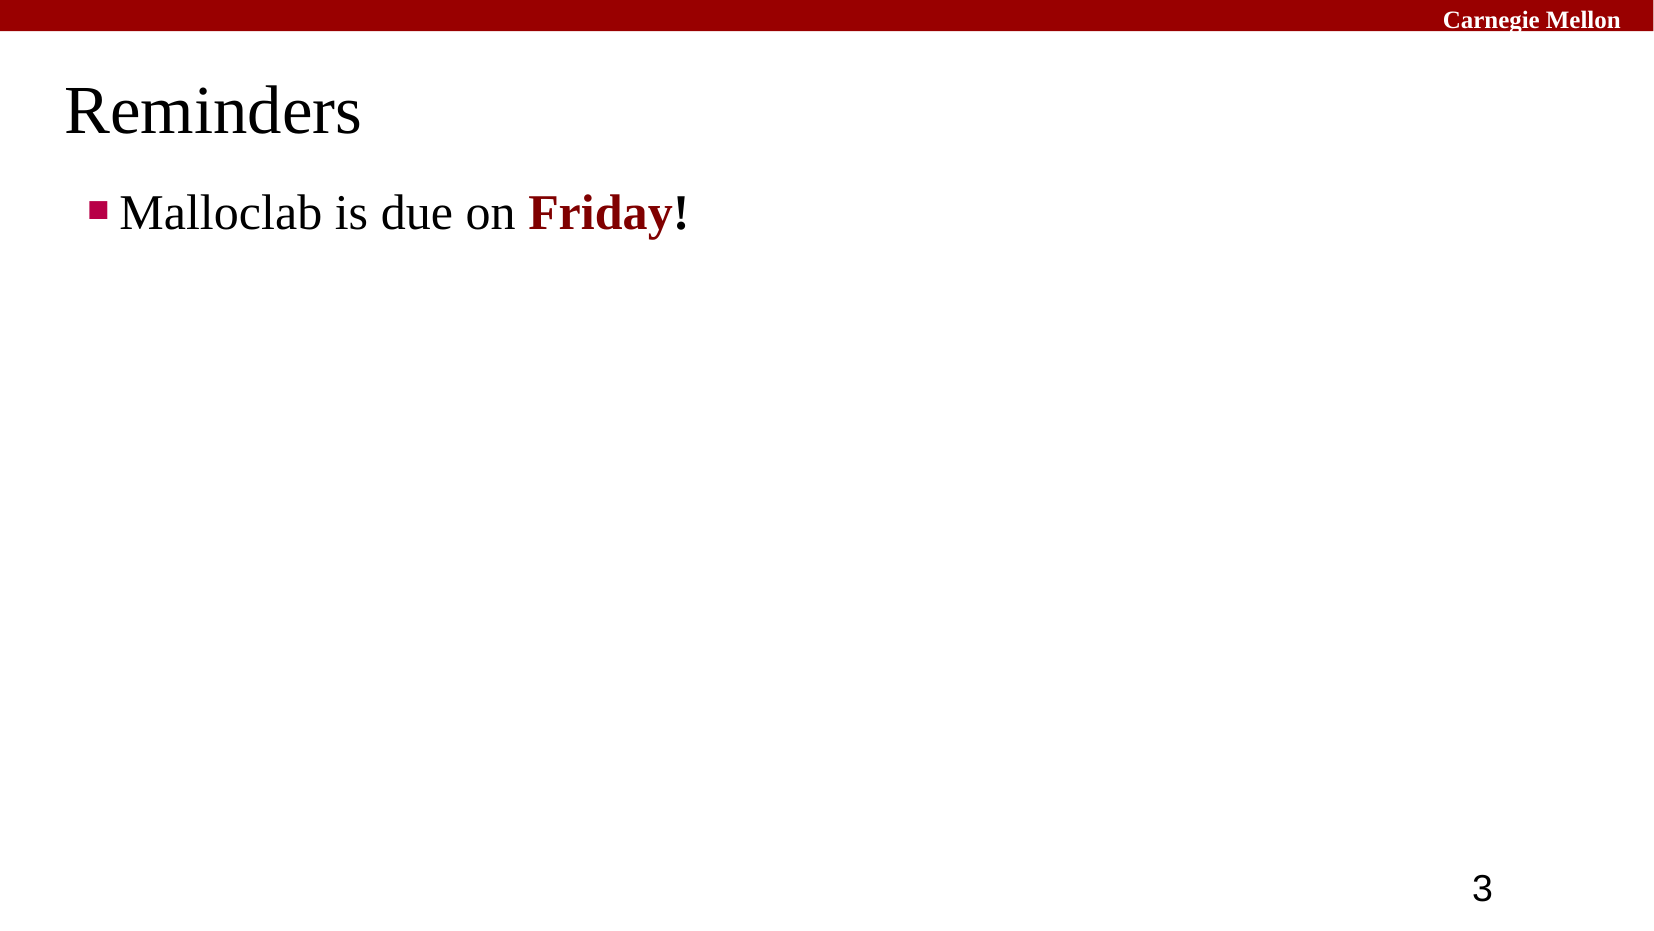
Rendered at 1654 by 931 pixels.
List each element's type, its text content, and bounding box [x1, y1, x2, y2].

title Reminders [64, 58, 1576, 163]
list Malloclab is due on Friday! [71, 184, 1576, 859]
